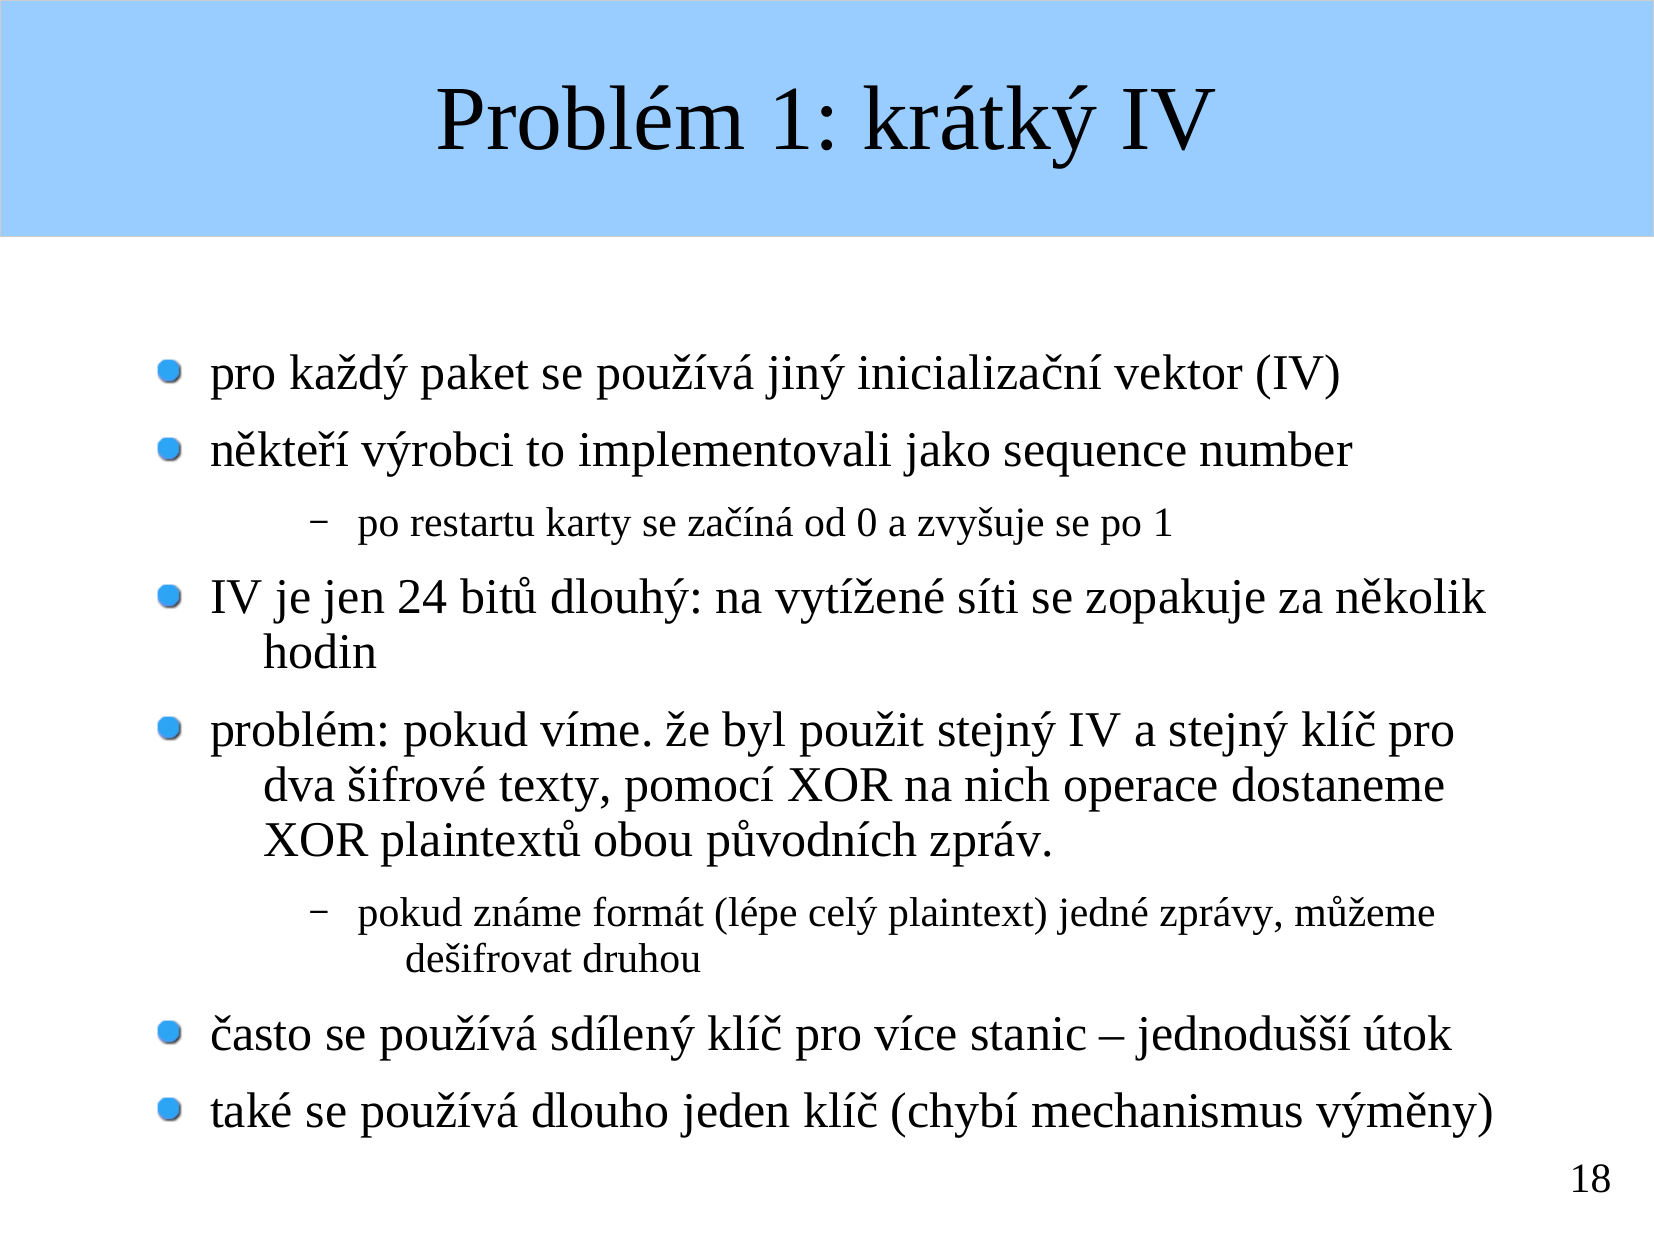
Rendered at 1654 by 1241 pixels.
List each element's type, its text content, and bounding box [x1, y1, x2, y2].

title Problém 1: krátký IV [0, 0, 1654, 237]
list pro každý paket se používá jiný inicializační vektor (IV) někteří výrobci to implementovali jako sequence number po restartu karty se začíná od 0 a zvyšuje se po 1 IV je jen 24 bitů dlouhý: na vytížené síti se zopakuje za několik hodin problém: pokud víme. že byl použit stejný IV a stejný klíč pro dva šifrové texty, pomocí XOR na nich operace dostaneme XOR plaintextů obou původních zpráv. pokud známe formát (lépe celý plaintext) jedné zprávy, můžeme dešifrovat druhou často se používá sdílený klíč pro více stanic – jednodušší útok také se používá dlouho jeden klíč (chybí mechanismus výměny) [121, 344, 1534, 1198]
